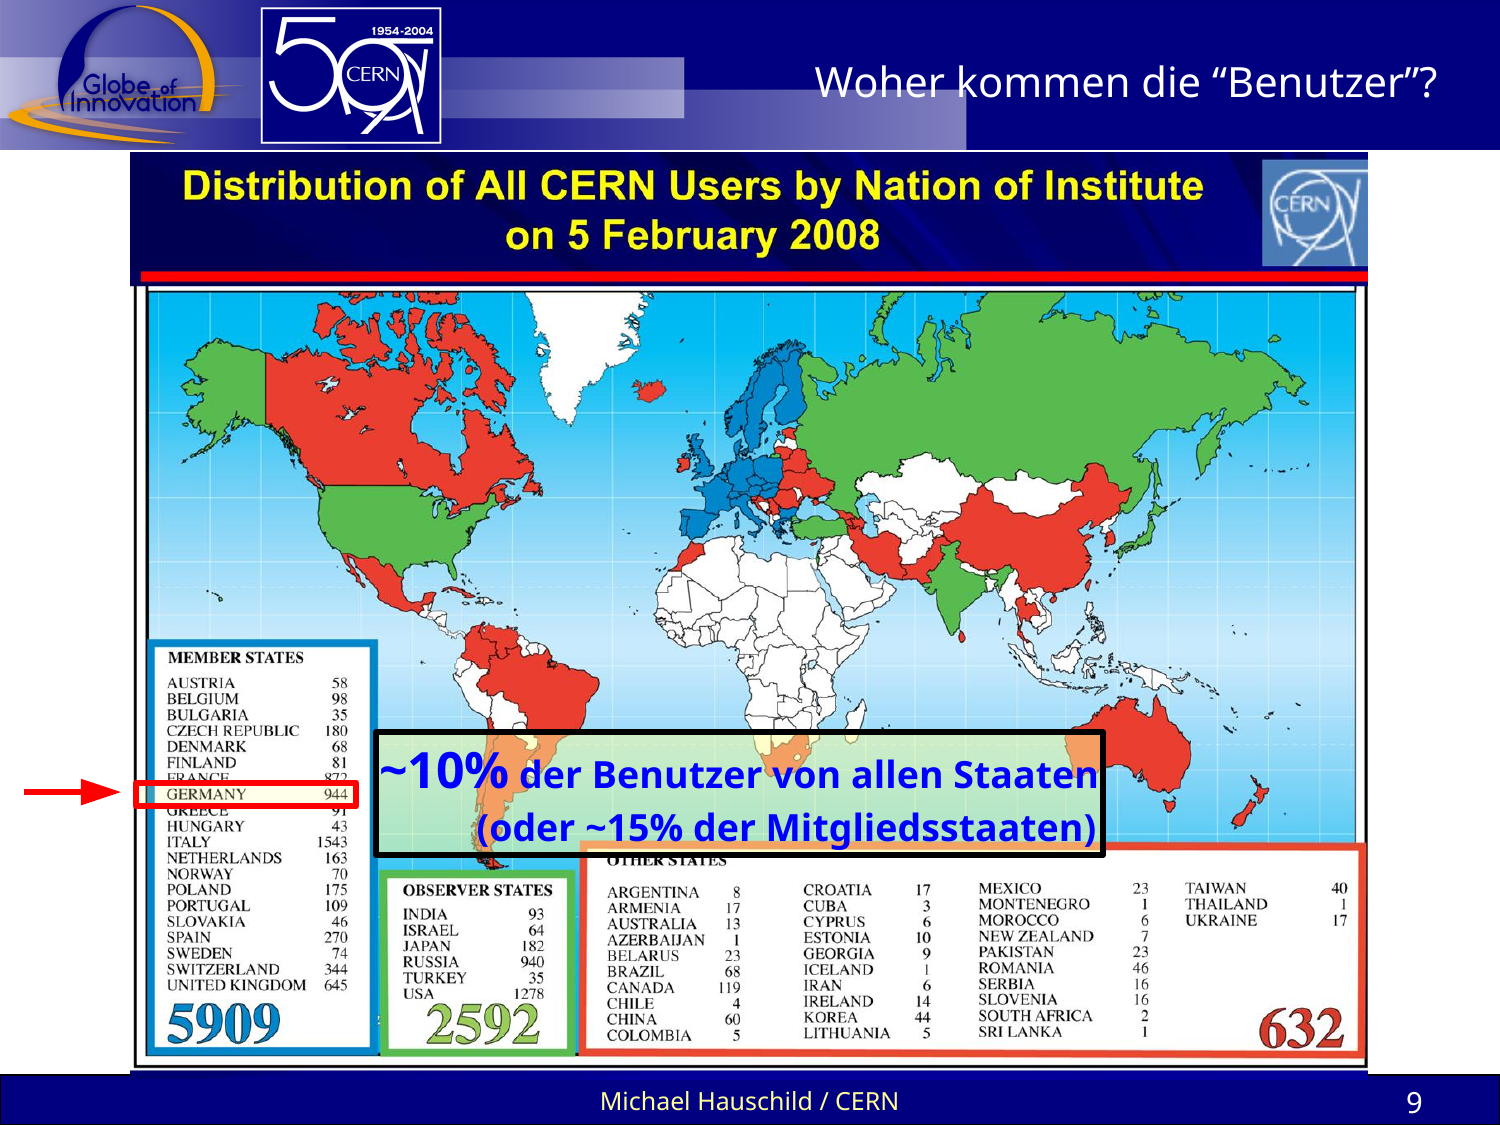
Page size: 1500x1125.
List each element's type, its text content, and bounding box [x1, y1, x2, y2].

title Woher kommen die “Benutzer”? [450, 37, 1438, 126]
picture [130, 152, 1368, 1080]
text_box [136, 782, 357, 807]
picture [0, 0, 1500, 150]
text_box ~10% der Benutzer von allen Staaten (oder ~15% der Mitgliedsstaaten) [376, 732, 1074, 845]
